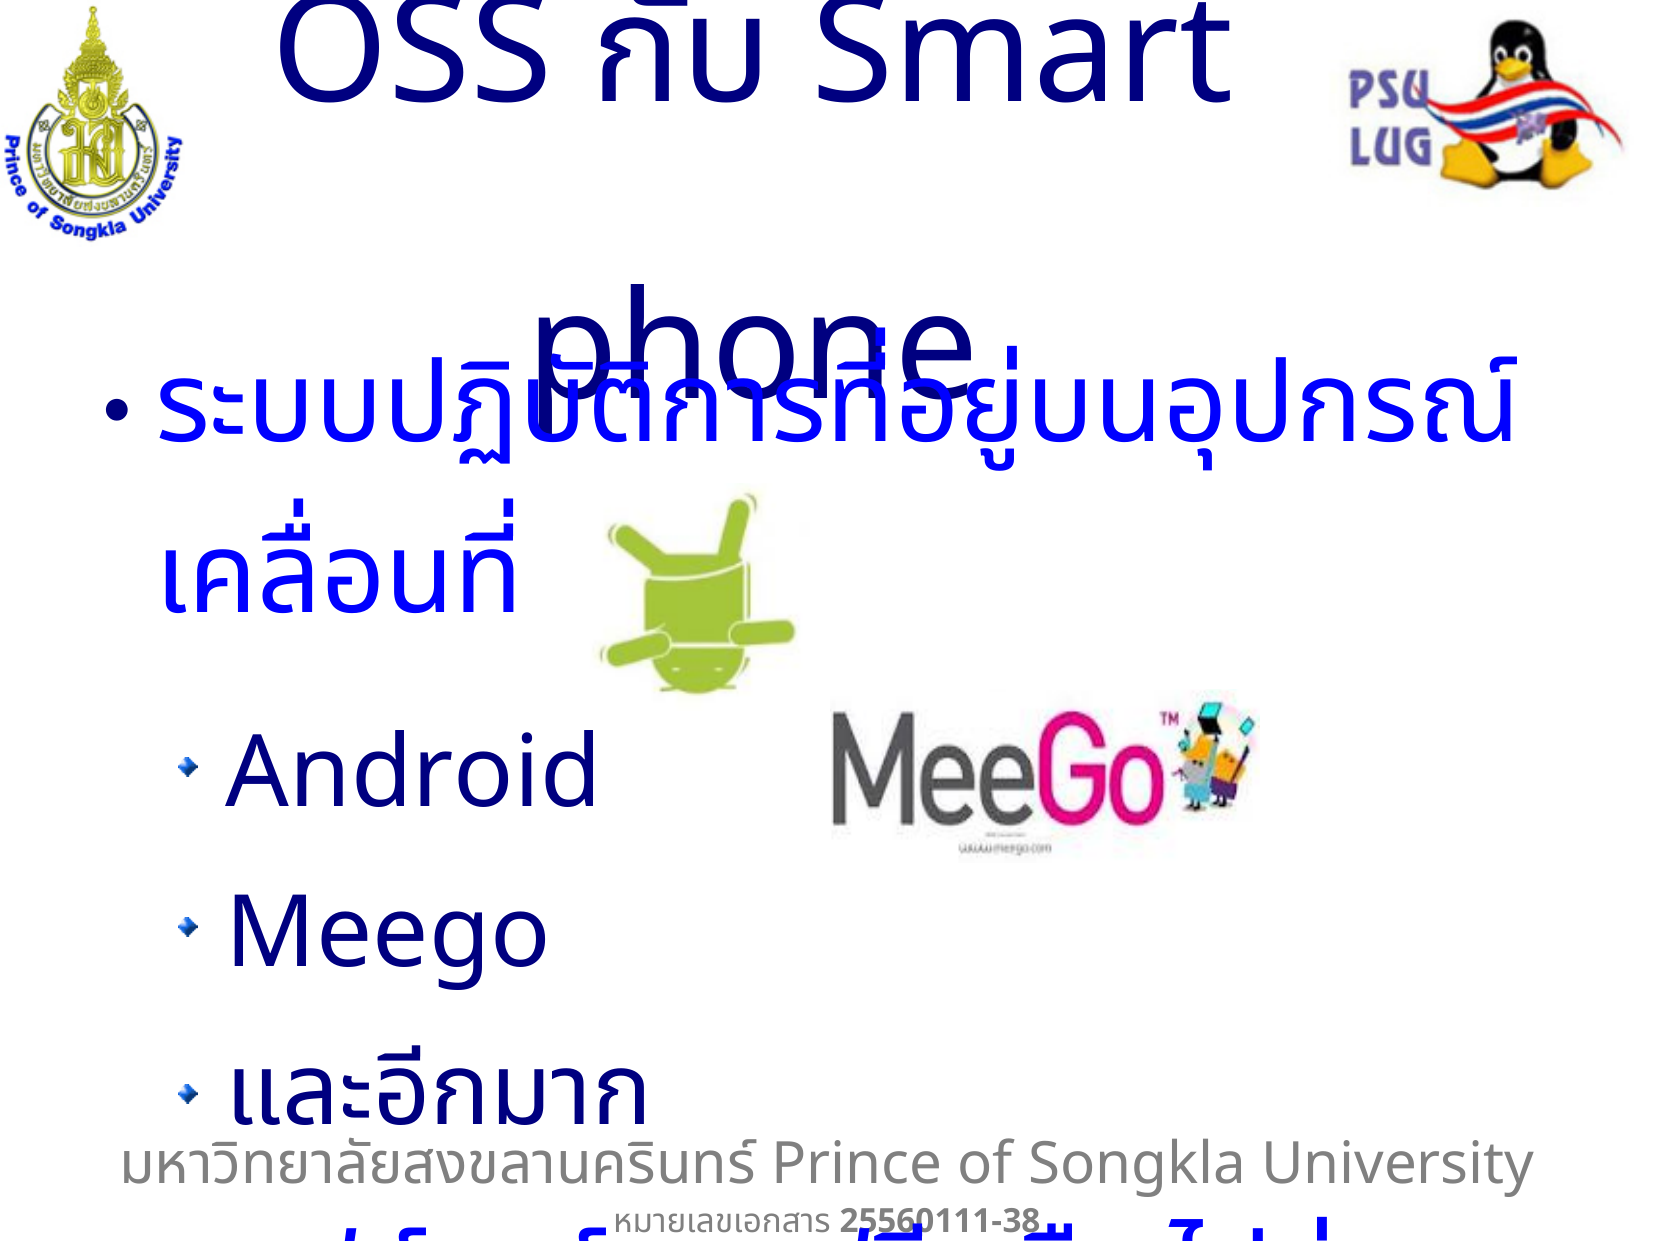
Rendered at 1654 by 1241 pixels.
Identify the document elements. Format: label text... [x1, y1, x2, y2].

picture [589, 483, 810, 711]
picture [0, 0, 185, 247]
picture [1328, 10, 1642, 207]
picture [830, 689, 1260, 863]
list ระบบปฏิบัติการที่อยู่บนอุปกรณ์เคลื่อนที่ Android Meego และอีกมาก ซอฟต์แวร์แจกฟรี หรือ ไปช่วยกันทำก็ได้ [84, 322, 1573, 1241]
title OSS กับ Smart phone [206, 0, 1299, 322]
